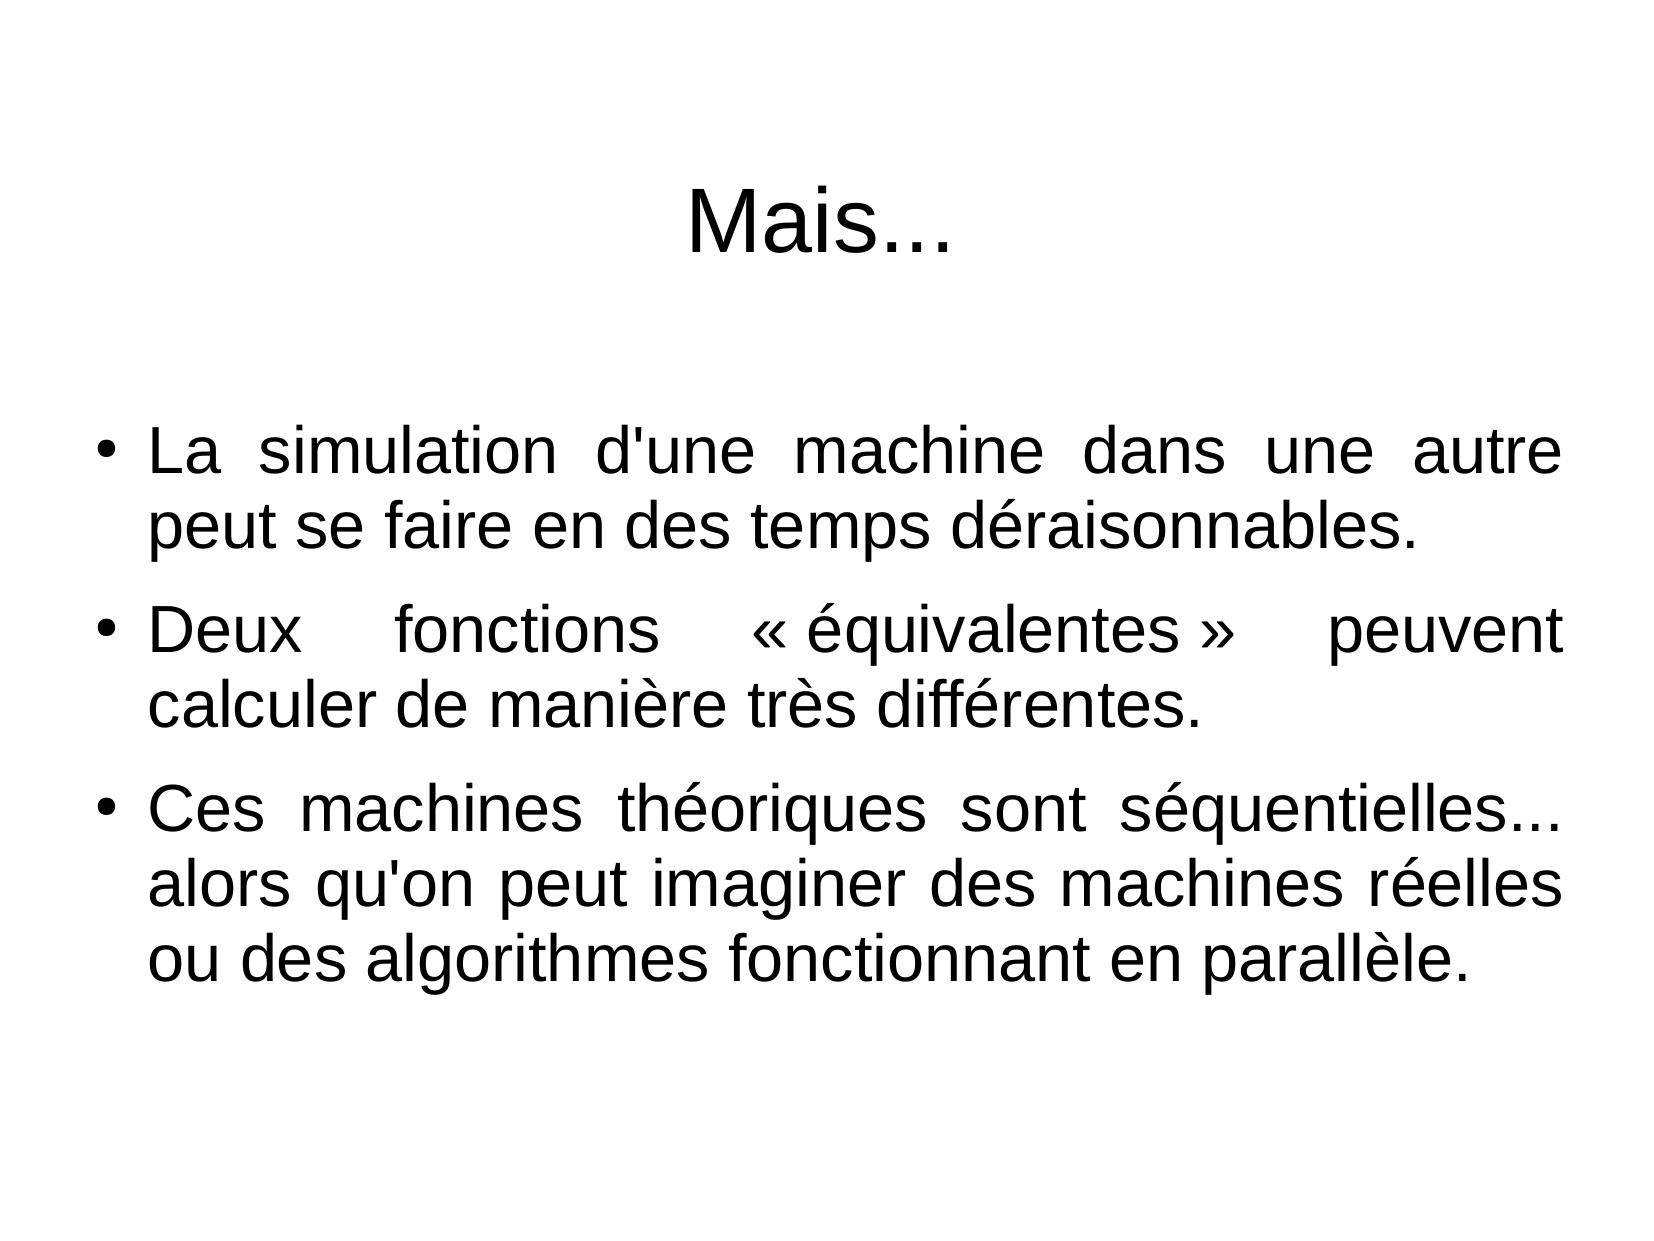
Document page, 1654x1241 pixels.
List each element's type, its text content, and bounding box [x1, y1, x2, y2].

title Mais... [76, 117, 1565, 325]
list La simulation d'une machine dans une autre peut se faire en des temps déraisonnables. Deux fonctions « équivalentes » peuvent calculer de manière très différentes. Ces machines théoriques sont séquentielles... alors qu'on peut imaginer des machines réelles ou des algorithmes fonctionnant en parallèle. [76, 413, 1565, 1039]
